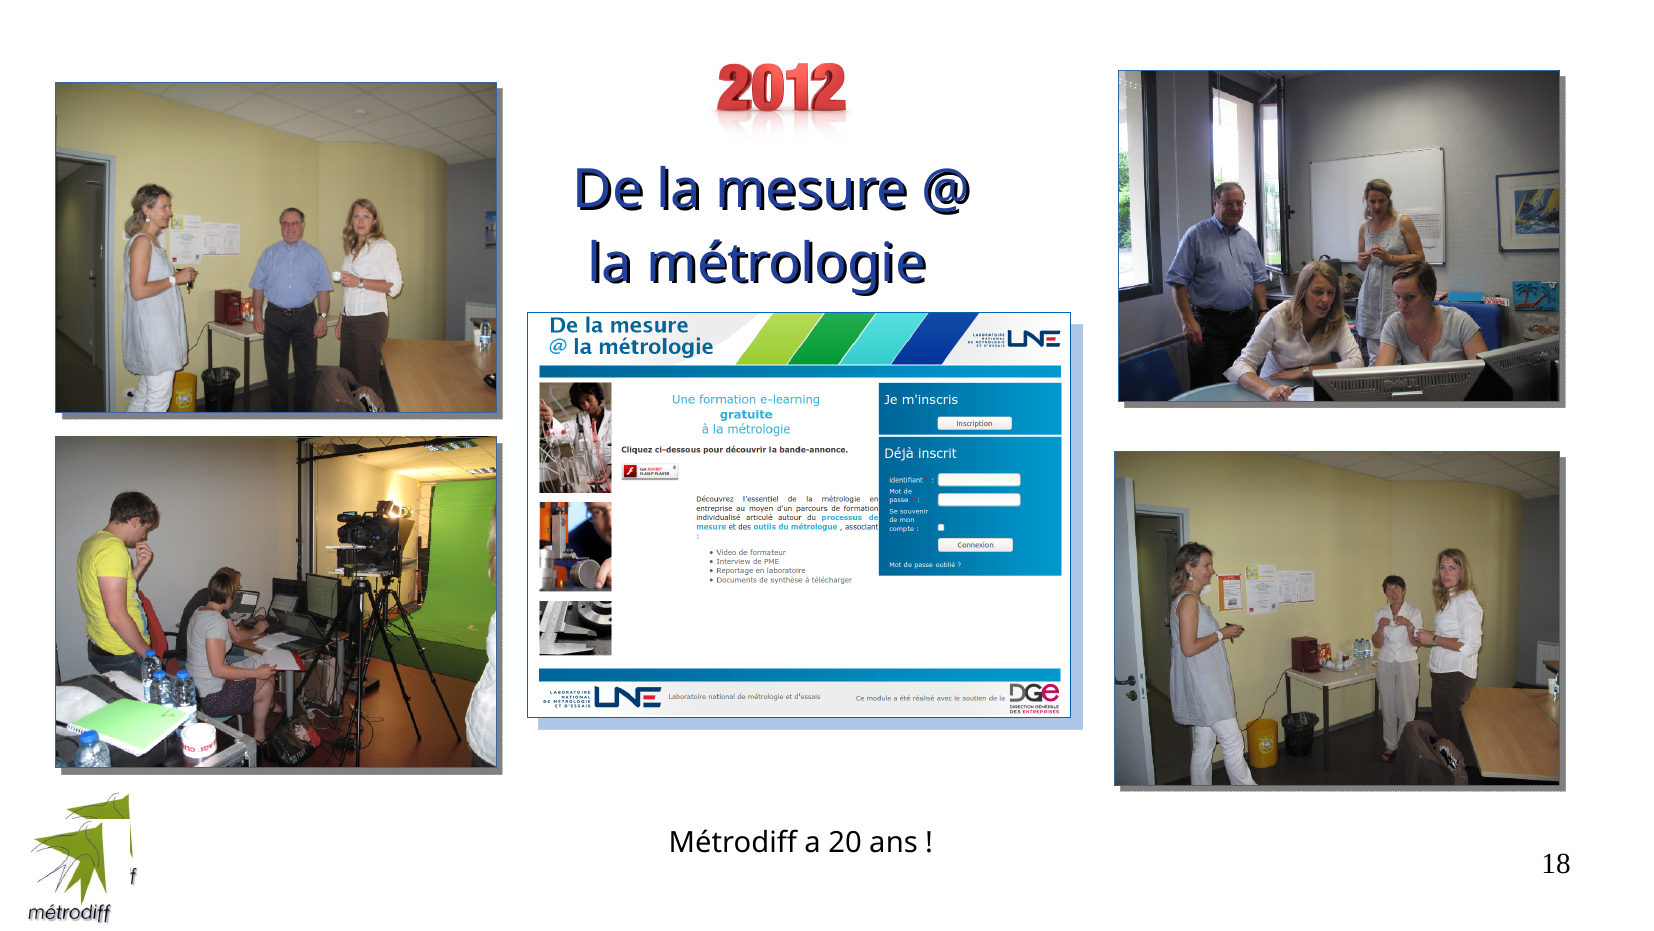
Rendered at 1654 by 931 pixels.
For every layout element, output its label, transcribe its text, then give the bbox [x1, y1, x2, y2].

picture [55, 436, 497, 768]
picture [700, 40, 863, 142]
text_box De la mesure @ la métrologie [514, 141, 1075, 283]
picture [1114, 451, 1560, 786]
picture [1118, 70, 1560, 402]
picture [55, 82, 497, 413]
picture [17, 791, 154, 931]
picture [527, 312, 1071, 718]
